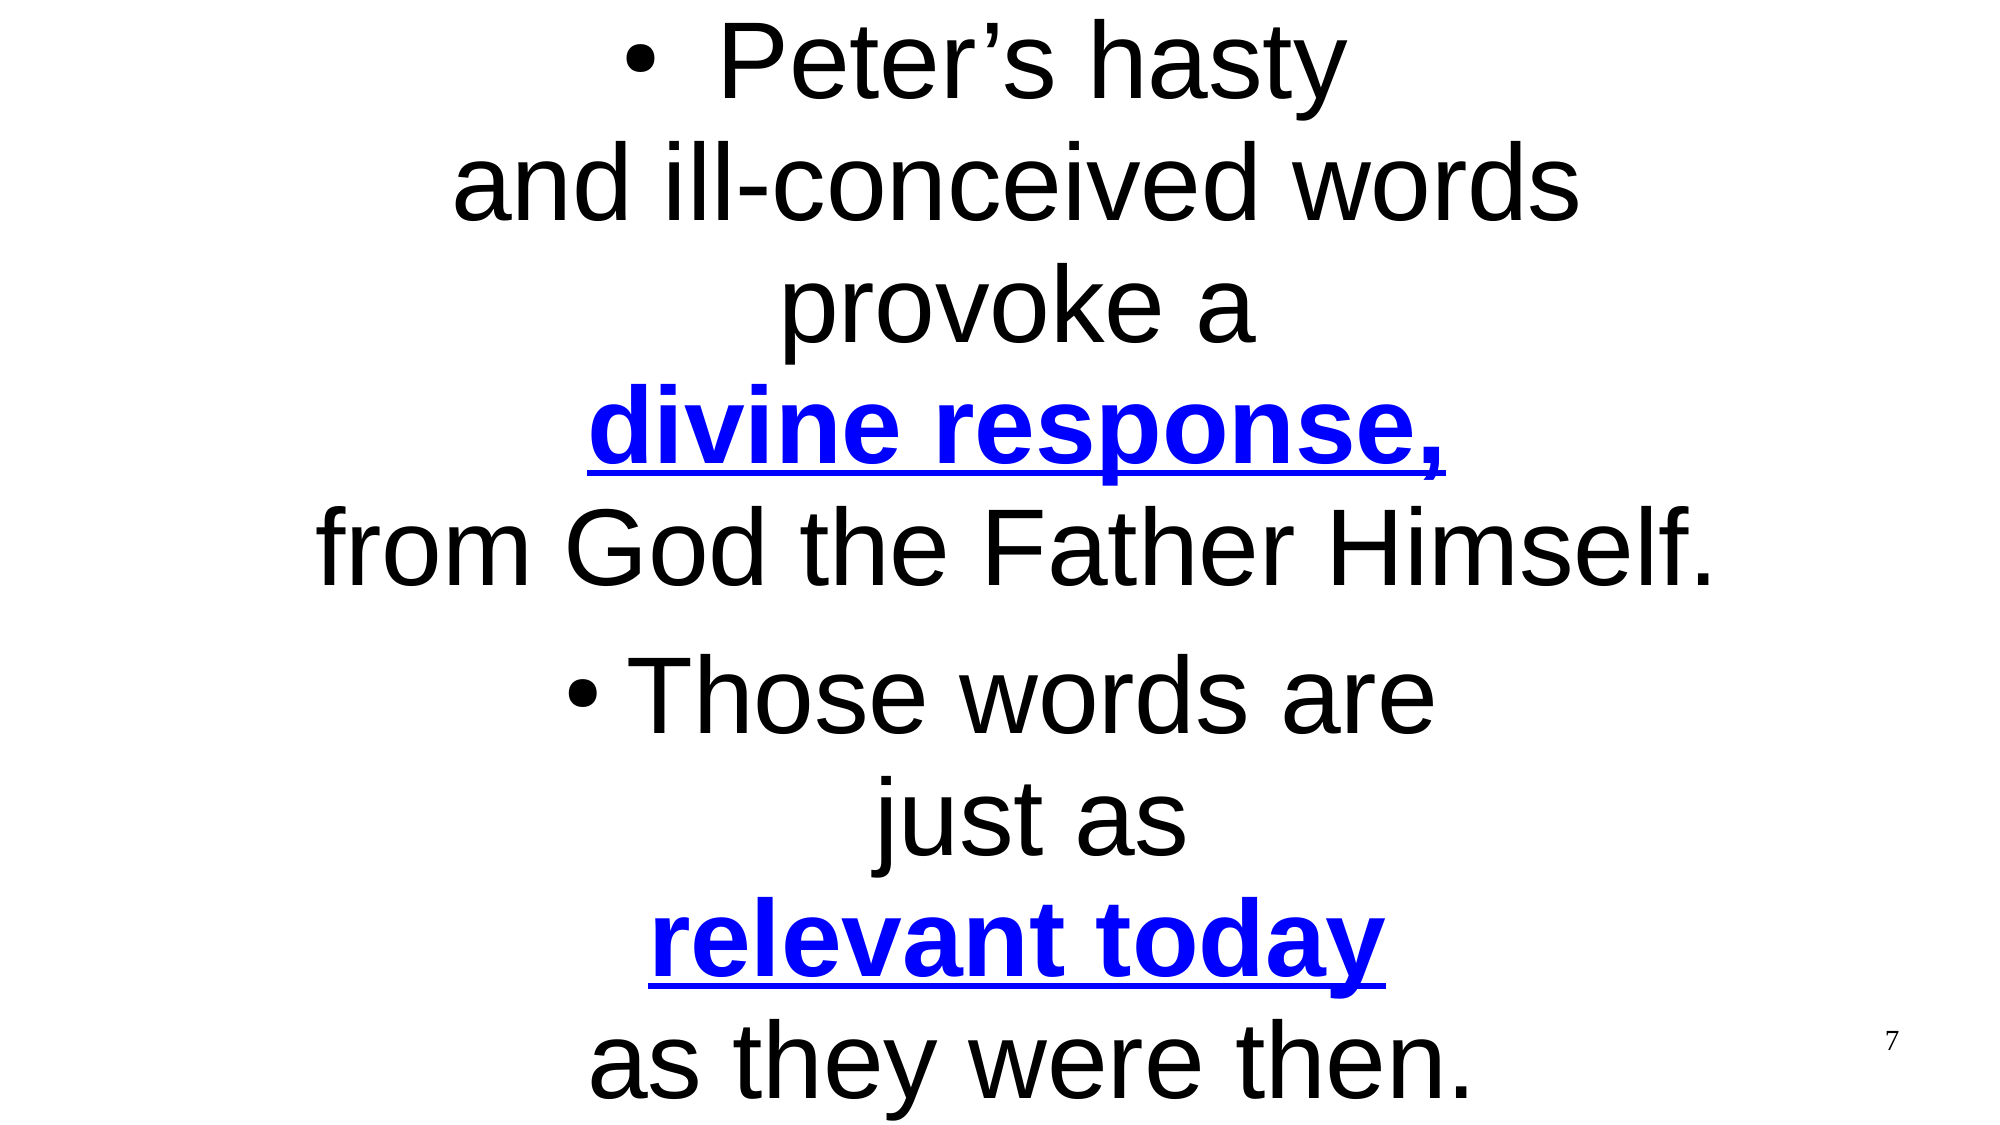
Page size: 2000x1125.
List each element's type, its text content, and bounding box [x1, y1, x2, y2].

list Peter’s hasty and ill-conceived words provoke a divine response, from God the Father Himself. Those words are just as relevant today as they were then. [0, 0, 1996, 1123]
